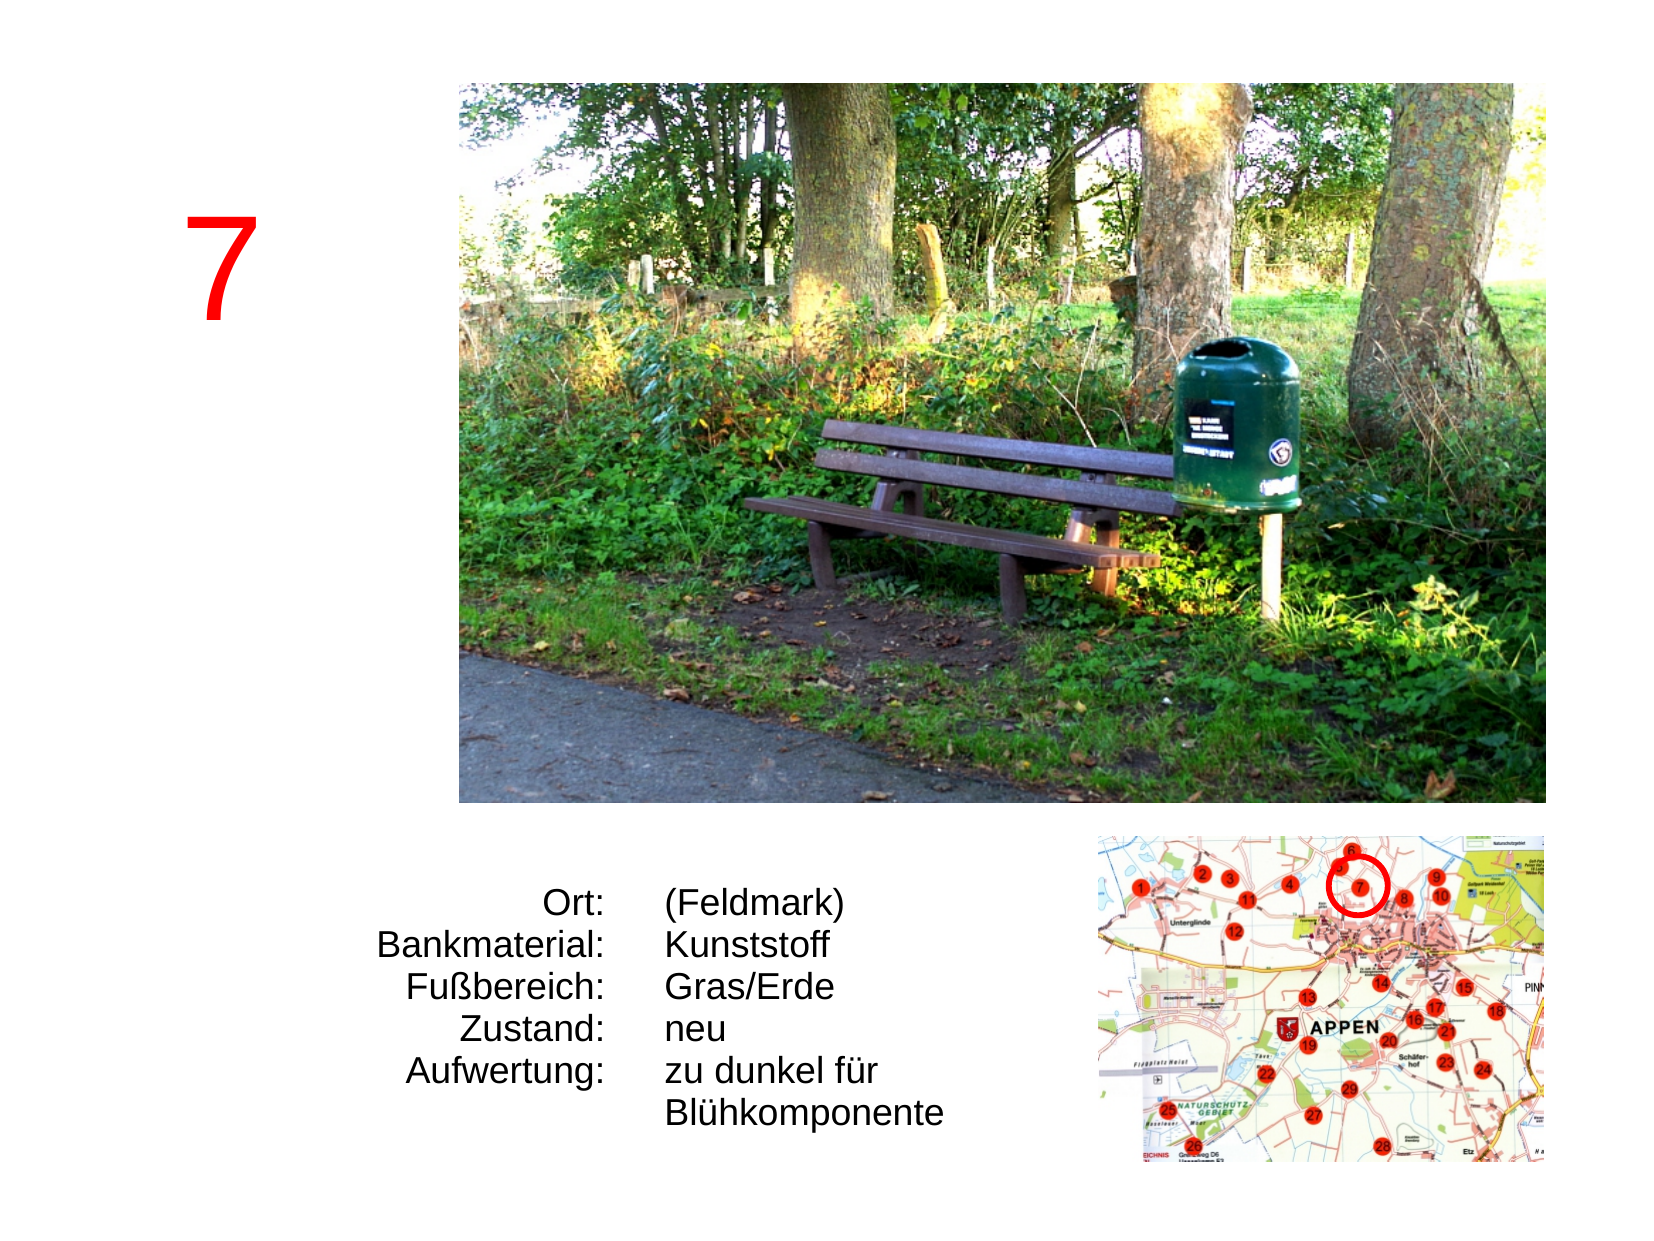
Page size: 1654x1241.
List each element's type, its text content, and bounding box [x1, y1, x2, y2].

picture [459, 83, 1546, 803]
picture [1098, 836, 1544, 1162]
text_box Ort: (Feldmark) Bankmaterial: Kunststoff Fußbereich: Gras/Erde Zustand: neu Aufwertung: zu dunkel für Blühkomponente [354, 873, 1548, 1184]
text_box 7 [165, 177, 317, 360]
